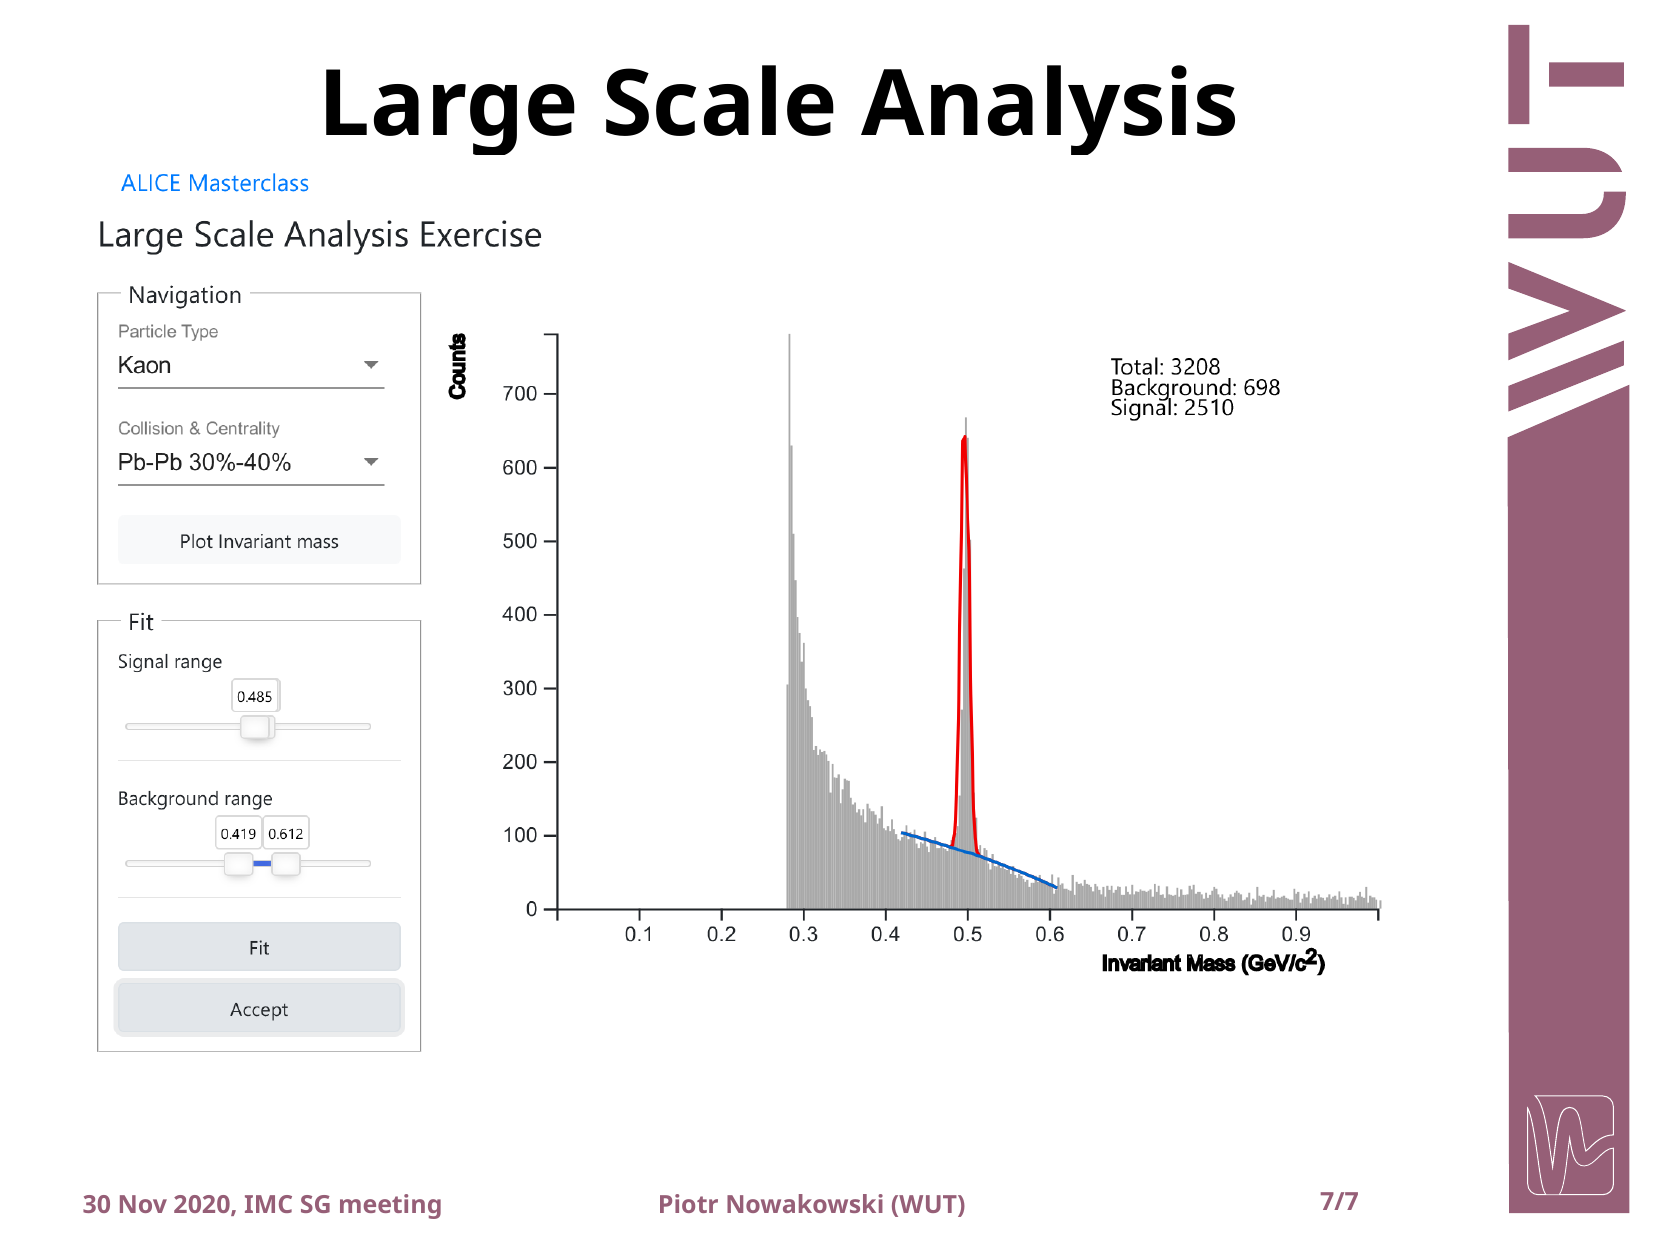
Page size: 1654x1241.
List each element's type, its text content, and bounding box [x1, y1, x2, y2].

picture [82, 155, 1468, 1149]
title Large Scale Analysis [82, 0, 1477, 211]
